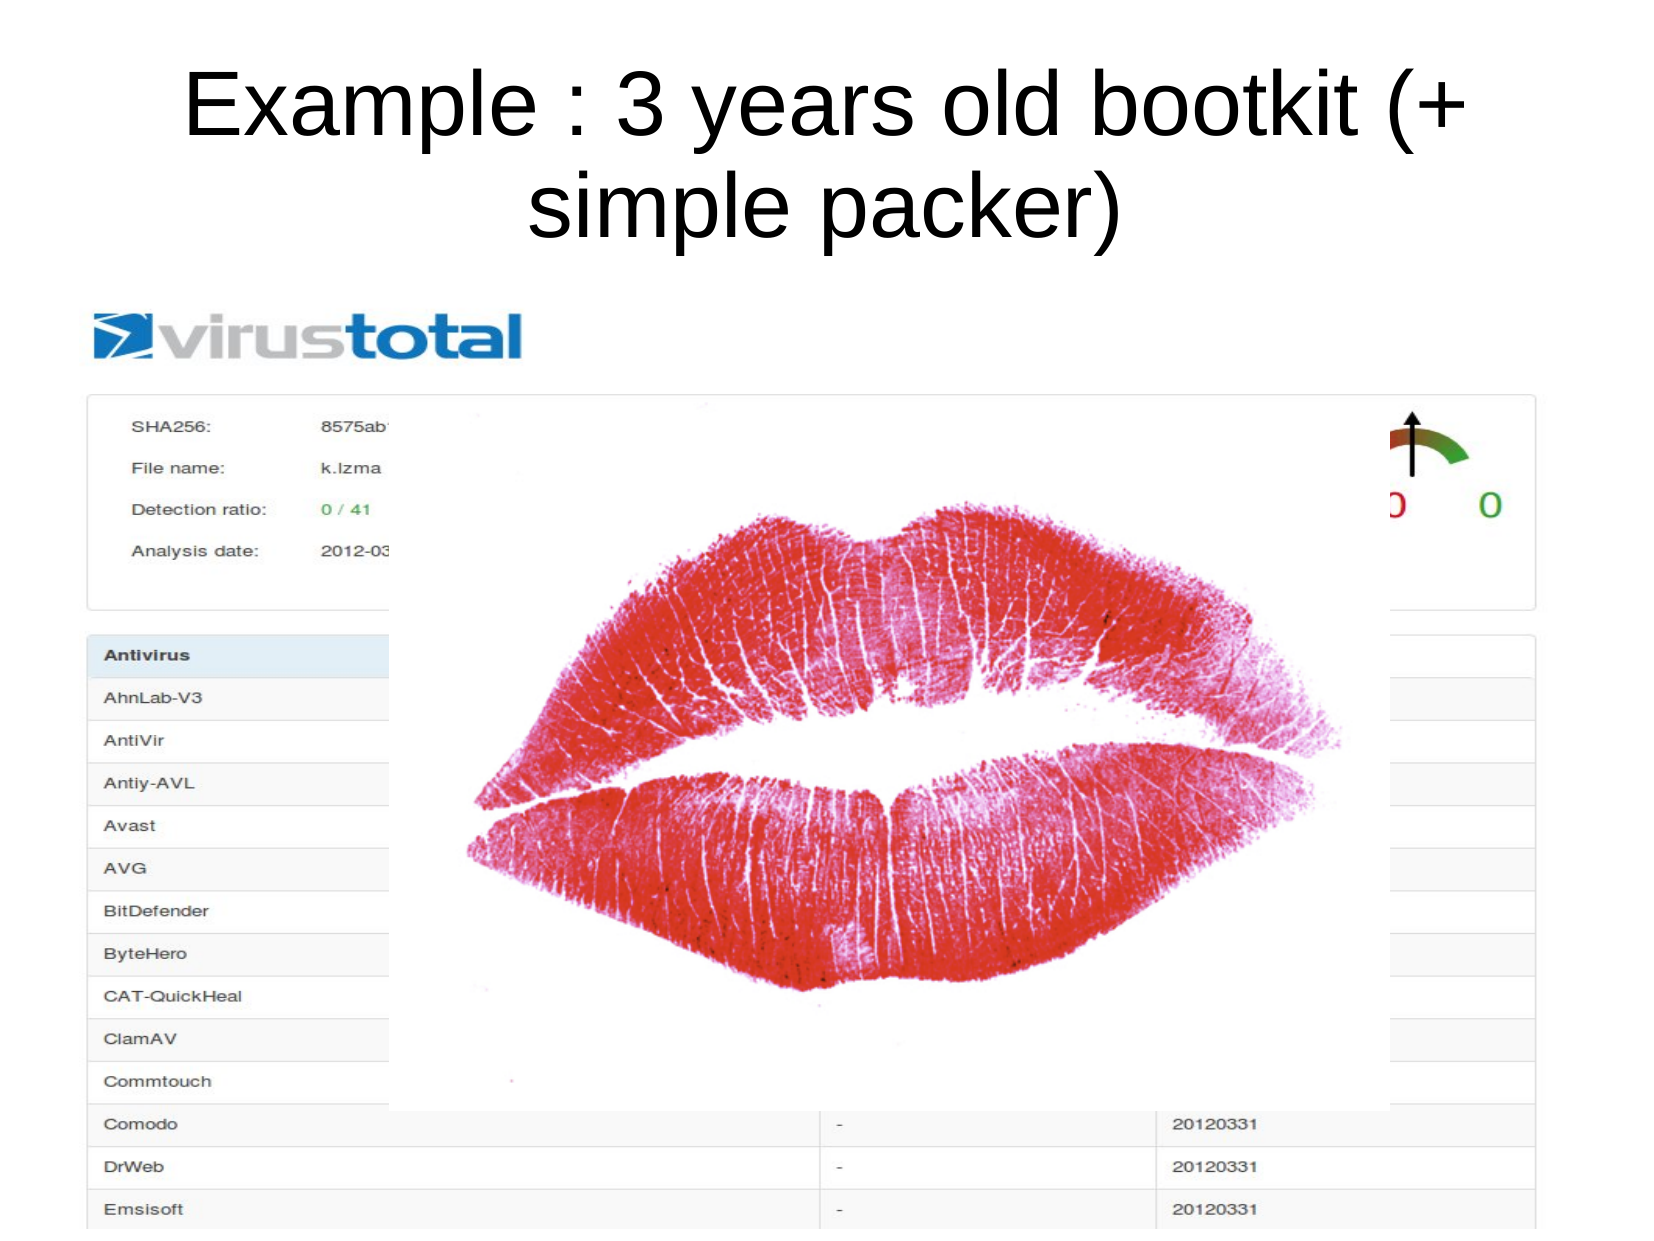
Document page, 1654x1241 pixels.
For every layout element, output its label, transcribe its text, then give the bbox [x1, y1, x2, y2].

title Example : 3 years old bootkit (+ simple packer) [82, 47, 1571, 259]
picture [79, 290, 1583, 1229]
